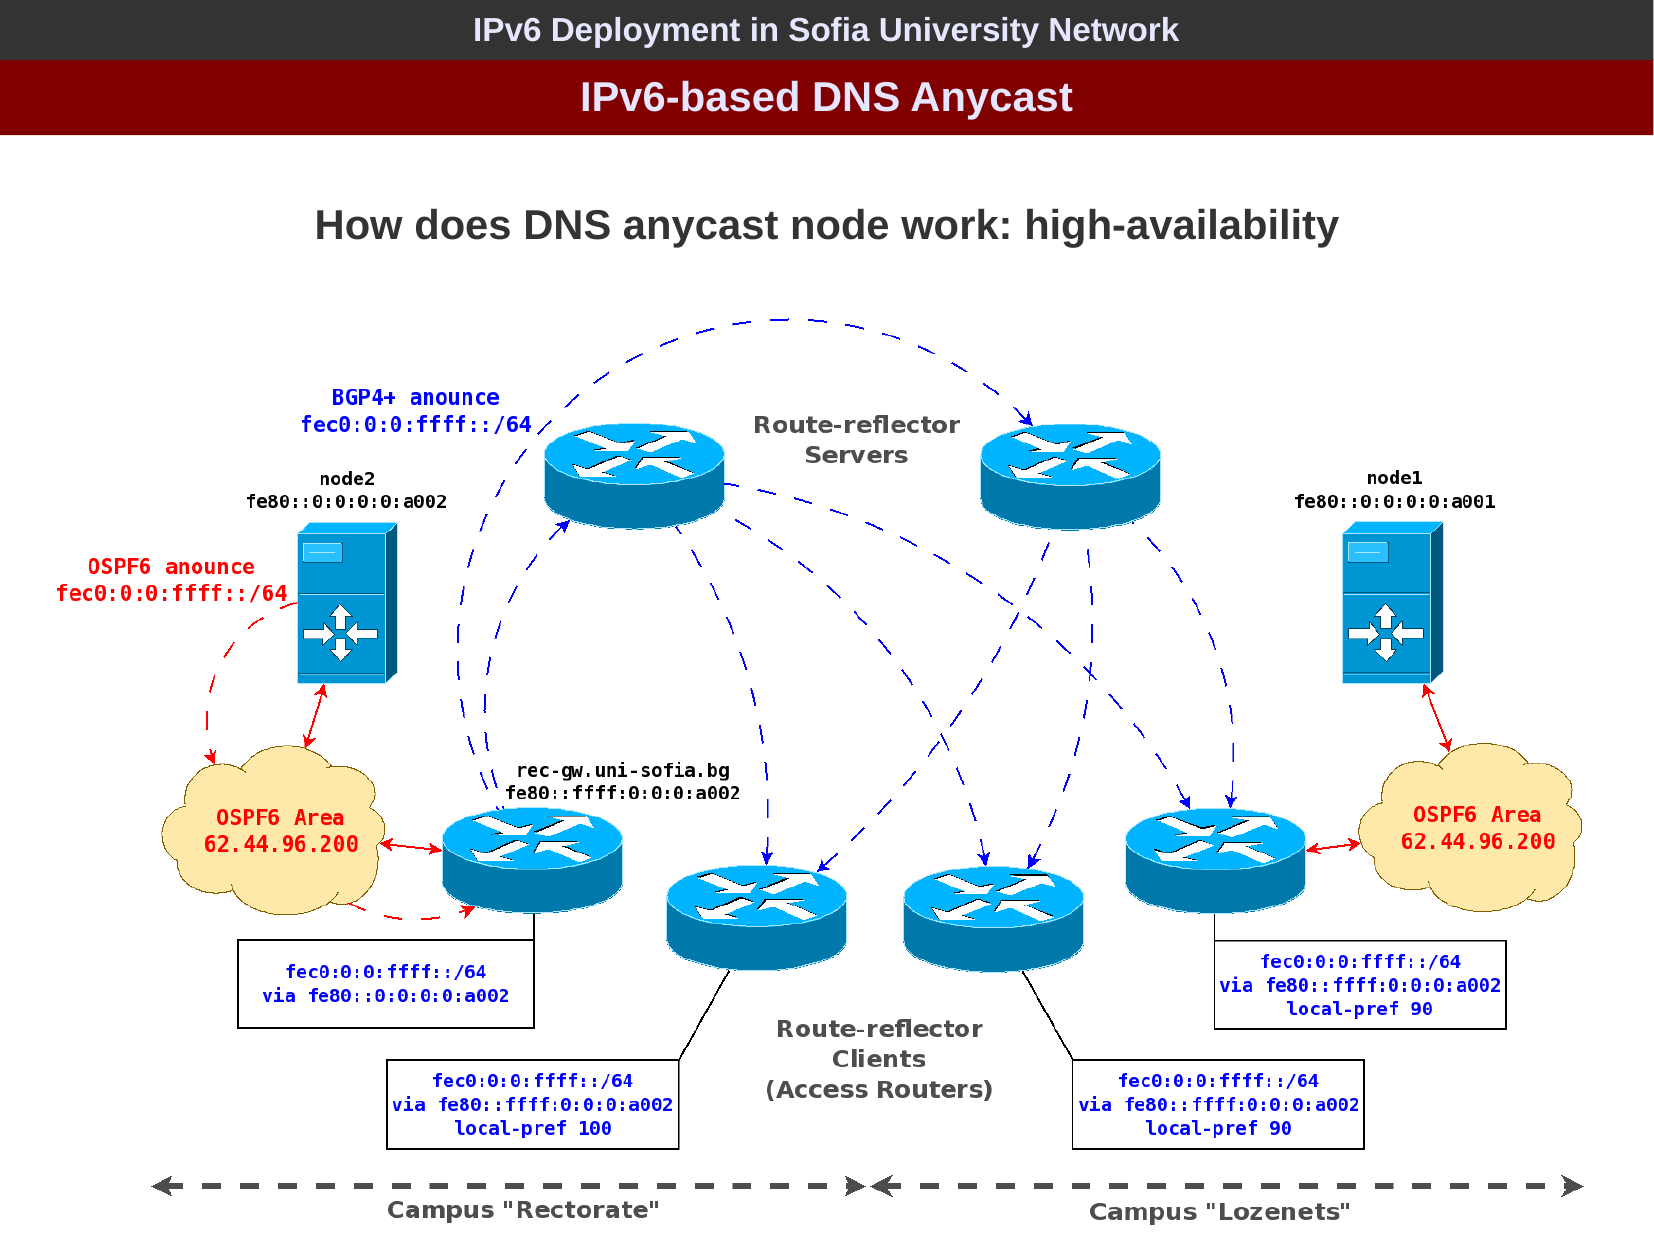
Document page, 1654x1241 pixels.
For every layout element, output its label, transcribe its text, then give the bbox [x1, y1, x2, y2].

text_box How does DNS anycast node work: high-availability [30, 165, 1625, 286]
text_box IPv6-based DNS Anycast [0, 61, 1654, 136]
picture [54, 318, 1590, 1226]
text_box IPv6 Deployment in Sofia University Network [0, 0, 1654, 61]
